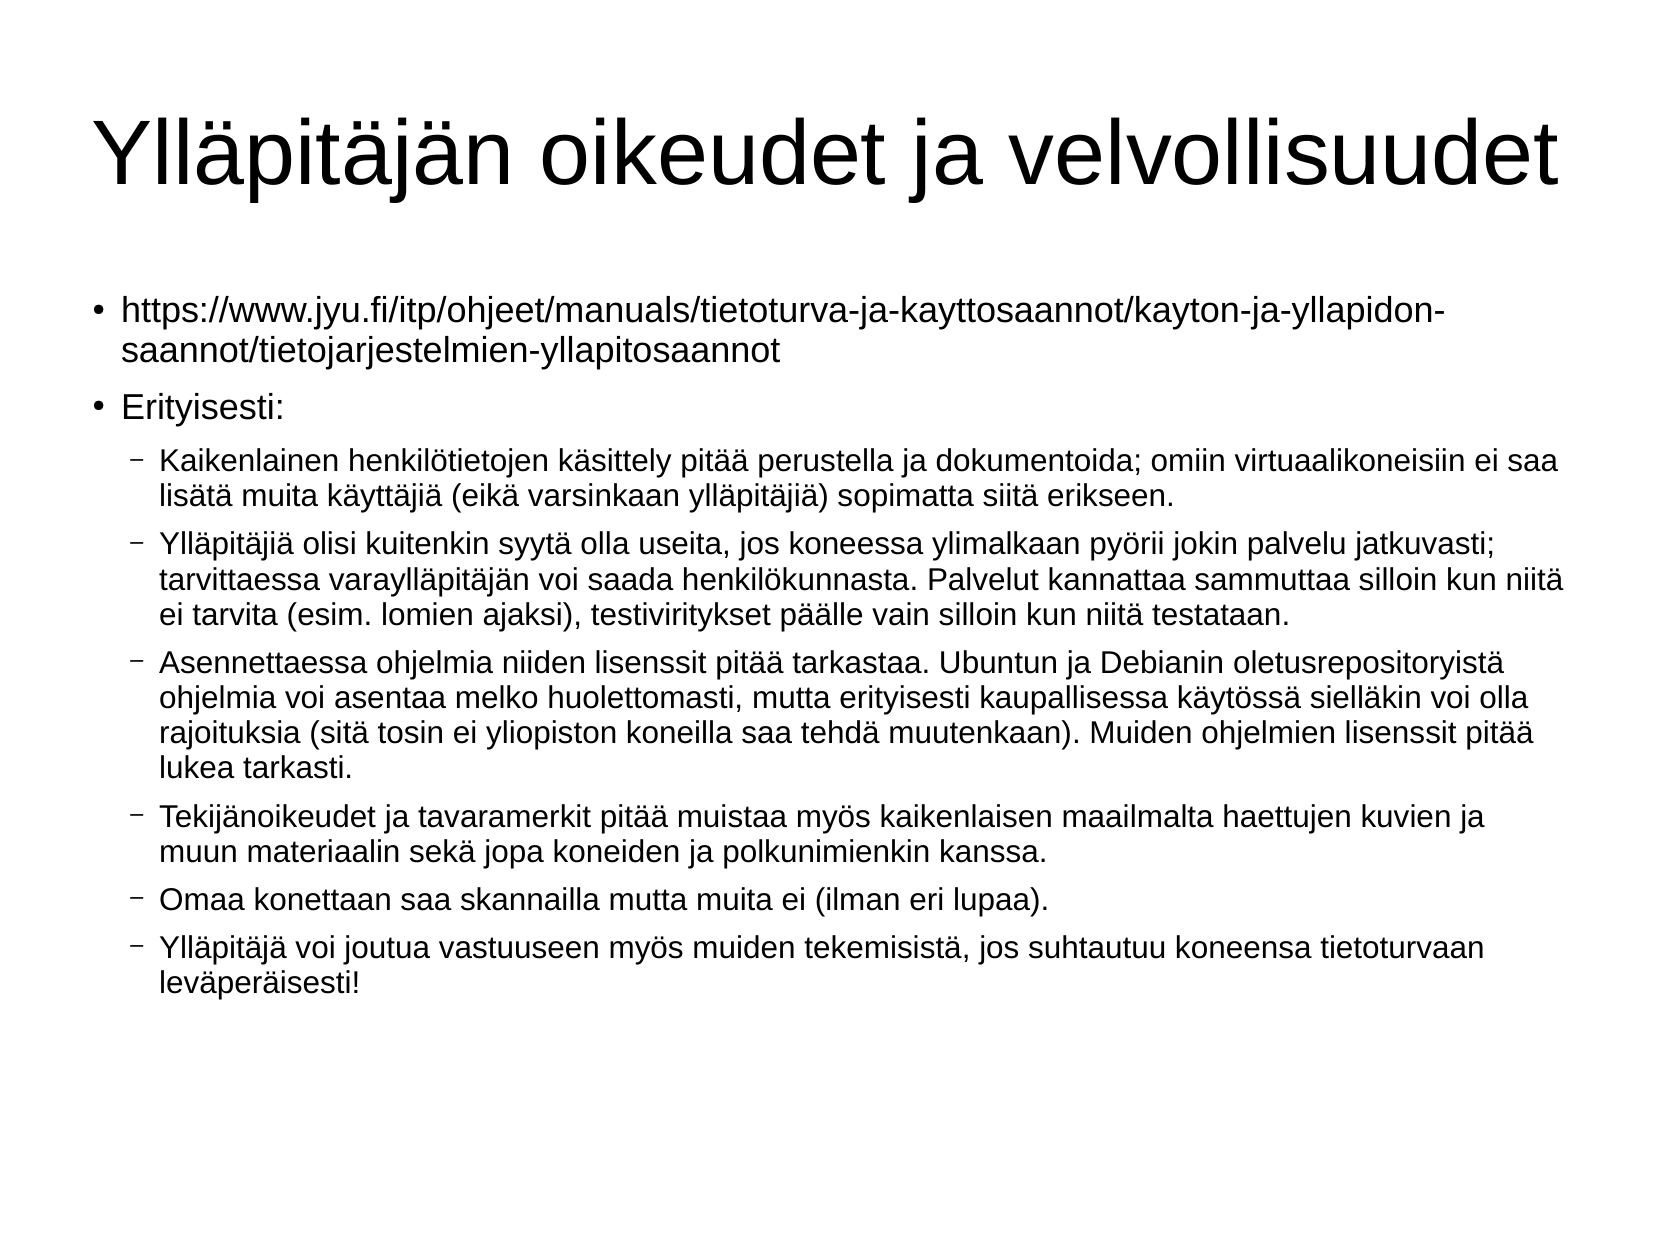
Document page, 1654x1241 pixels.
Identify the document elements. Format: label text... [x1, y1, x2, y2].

title Ylläpitäjän oikeudet ja velvollisuudet [82, 49, 1571, 257]
list https://www.jyu.fi/itp/ohjeet/manuals/tietoturva-ja-kayttosaannot/kayton-ja-yllapidon-saannot/tietojarjestelmien-yllapitosaannot Erityisesti: Kaikenlainen henkilötietojen käsittely pitää perustella ja dokumentoida; omiin virtuaalikoneisiin ei saa lisätä muita käyttäjiä (eikä varsinkaan ylläpitäjiä) sopimatta siitä erikseen. Ylläpitäjiä olisi kuitenkin syytä olla useita, jos koneessa ylimalkaan pyörii jokin palvelu jatkuvasti; tarvittaessa varaylläpitäjän voi saada henkilökunnasta. Palvelut kannattaa sammuttaa silloin kun niitä ei tarvita (esim. lomien ajaksi), testiviritykset päälle vain silloin kun niitä testataan. Asennettaessa ohjelmia niiden lisenssit pitää tarkastaa. Ubuntun ja Debianin oletusrepositoryistä ohjelmia voi asentaa melko huolettomasti, mutta erityisesti kaupallisessa käytössä sielläkin voi olla rajoituksia (sitä tosin ei yliopiston koneilla saa tehdä muutenkaan). Muiden ohjelmien lisenssit pitää lukea tarkasti. Tekijänoikeudet ja tavaramerkit pitää muistaa myös kaikenlaisen maailmalta haettujen kuvien ja muun materiaalin sekä jopa koneiden ja polkunimienkin kanssa. Omaa konettaan saa skannailla mutta muita ei (ilman eri lupaa). Ylläpitäjä voi joutua vastuuseen myös muiden tekemisistä, jos suhtautuu koneensa tietoturvaan leväperäisesti! [82, 290, 1571, 1010]
